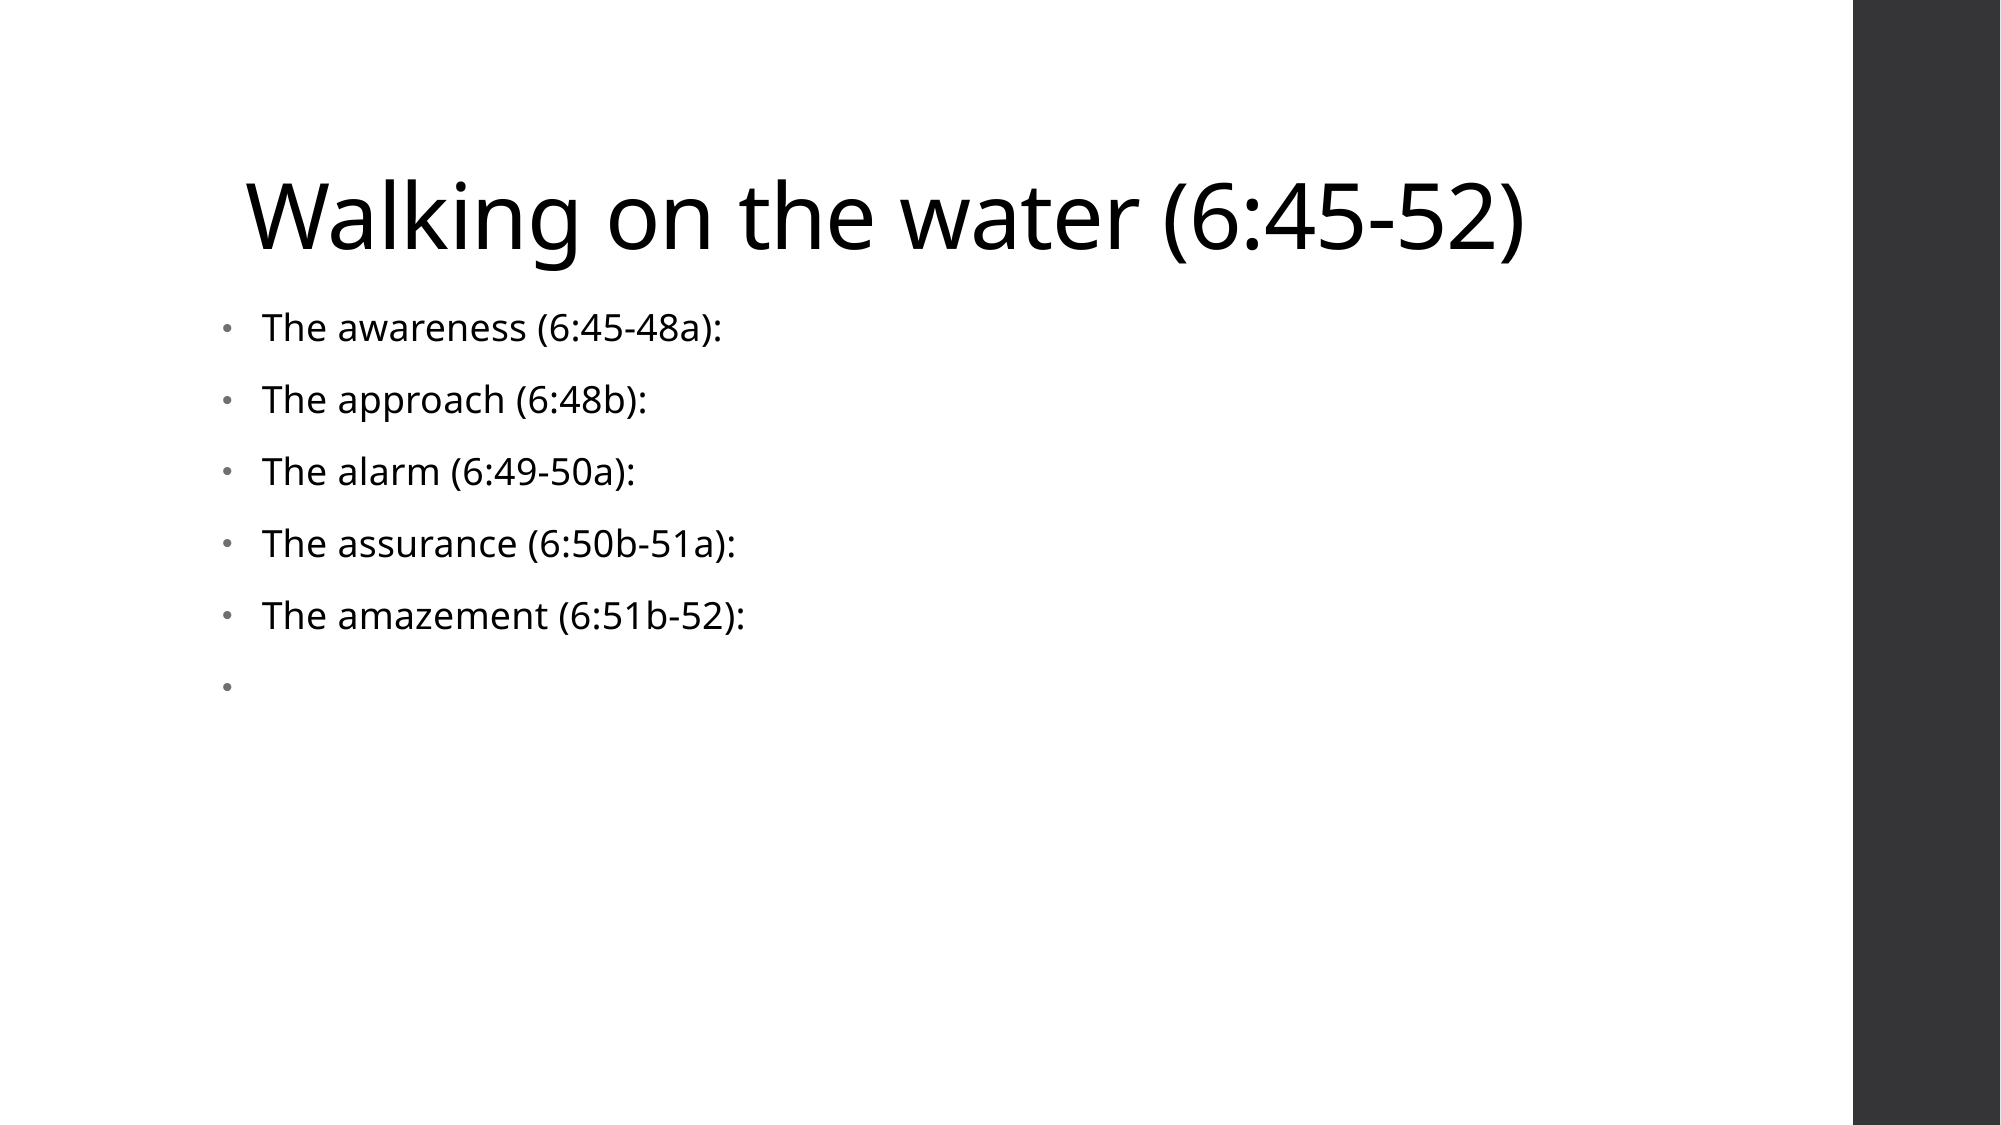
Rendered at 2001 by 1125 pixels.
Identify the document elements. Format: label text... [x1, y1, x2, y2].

title Walking on the water (6:45-52) [206, 60, 1797, 278]
list The awareness (6:45-48a): The approach (6:48b): The alarm (6:49-50a): The assurance (6:50b-51a): The amazement (6:51b-52): [206, 299, 1617, 1014]
